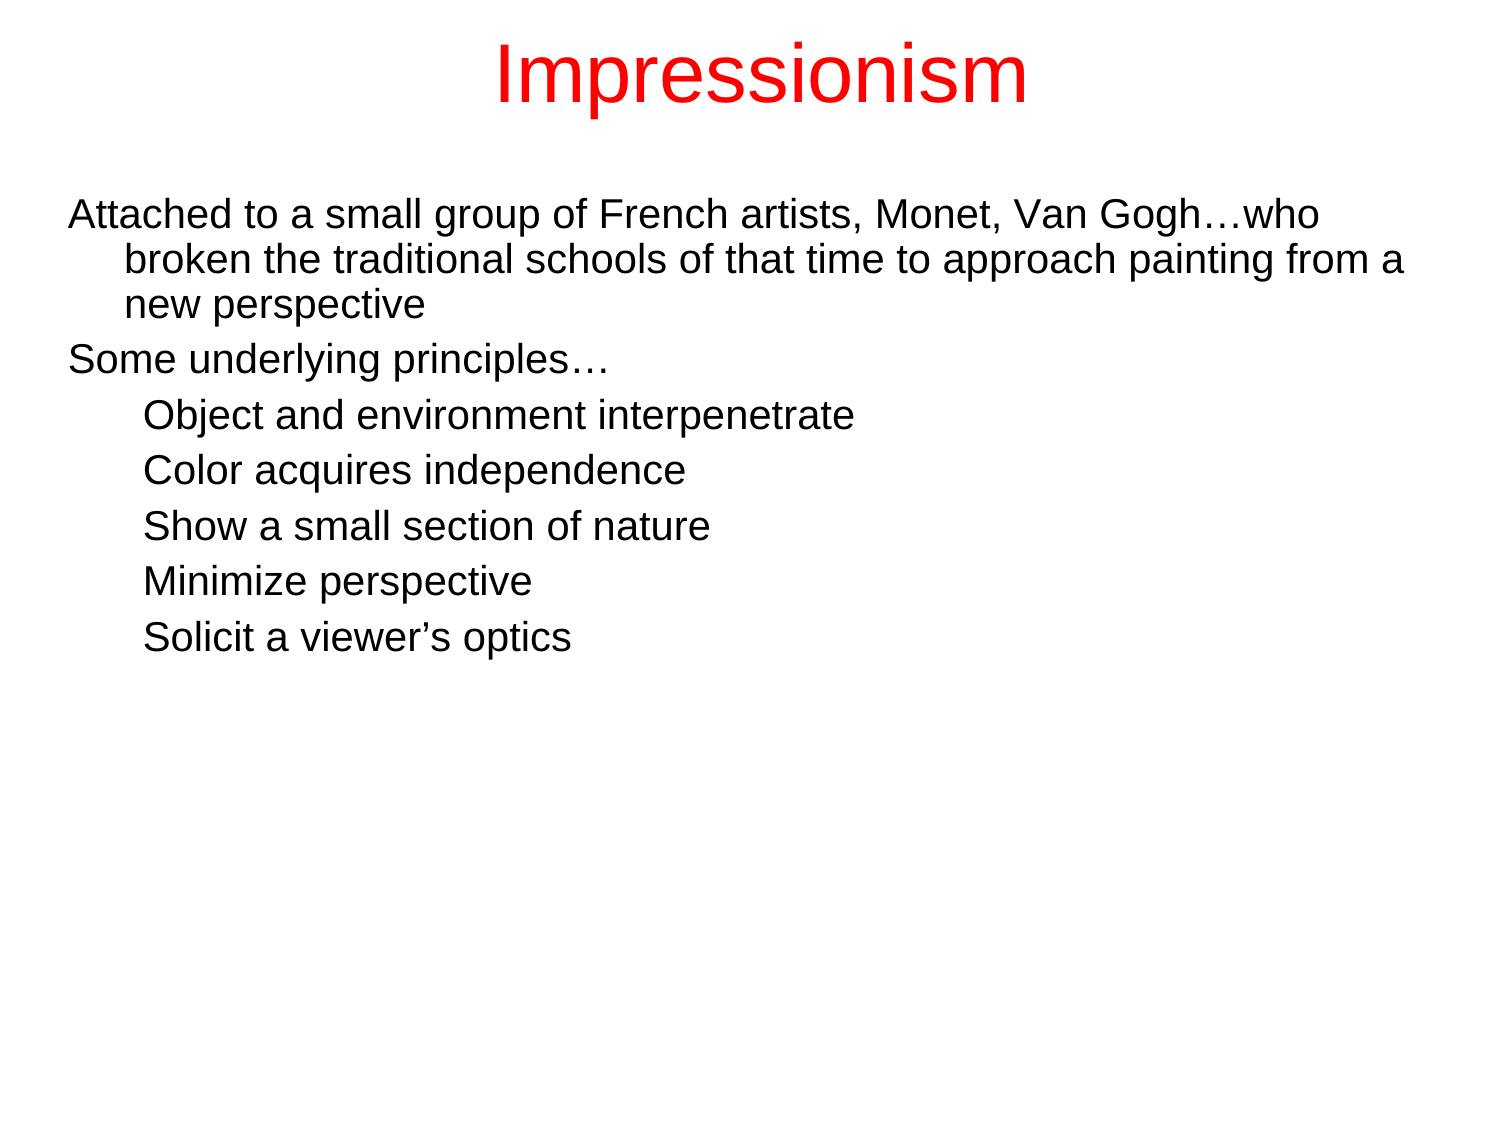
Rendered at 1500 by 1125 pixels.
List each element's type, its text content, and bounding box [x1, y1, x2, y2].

list Attached to a small group of French artists, Monet, Van Gogh…who broken the traditional schools of that time to approach painting from a new perspective Some underlying principles… Object and environment interpenetrate Color acquires independence Show a small section of nature Minimize perspective Solicit a viewer’s optics [53, 184, 1459, 1071]
title Impressionism [123, 0, 1399, 138]
